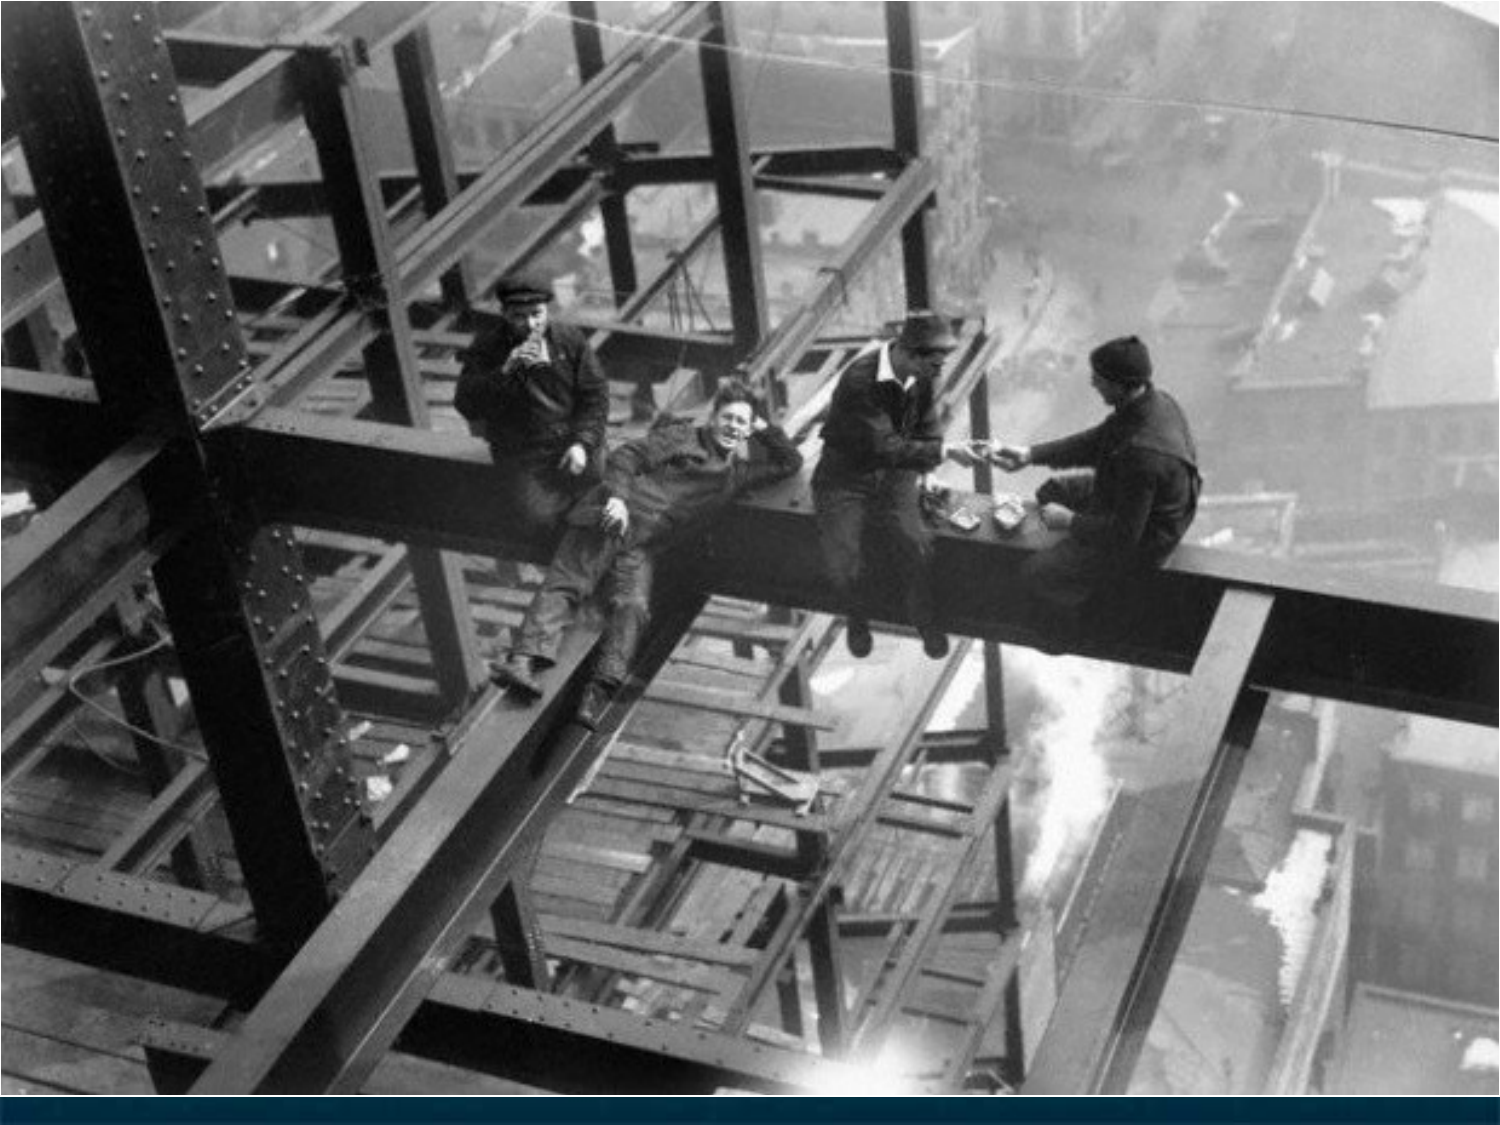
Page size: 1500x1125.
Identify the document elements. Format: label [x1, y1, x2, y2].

picture [0, 1097, 1500, 1125]
text_box [0, 0, 1500, 1097]
